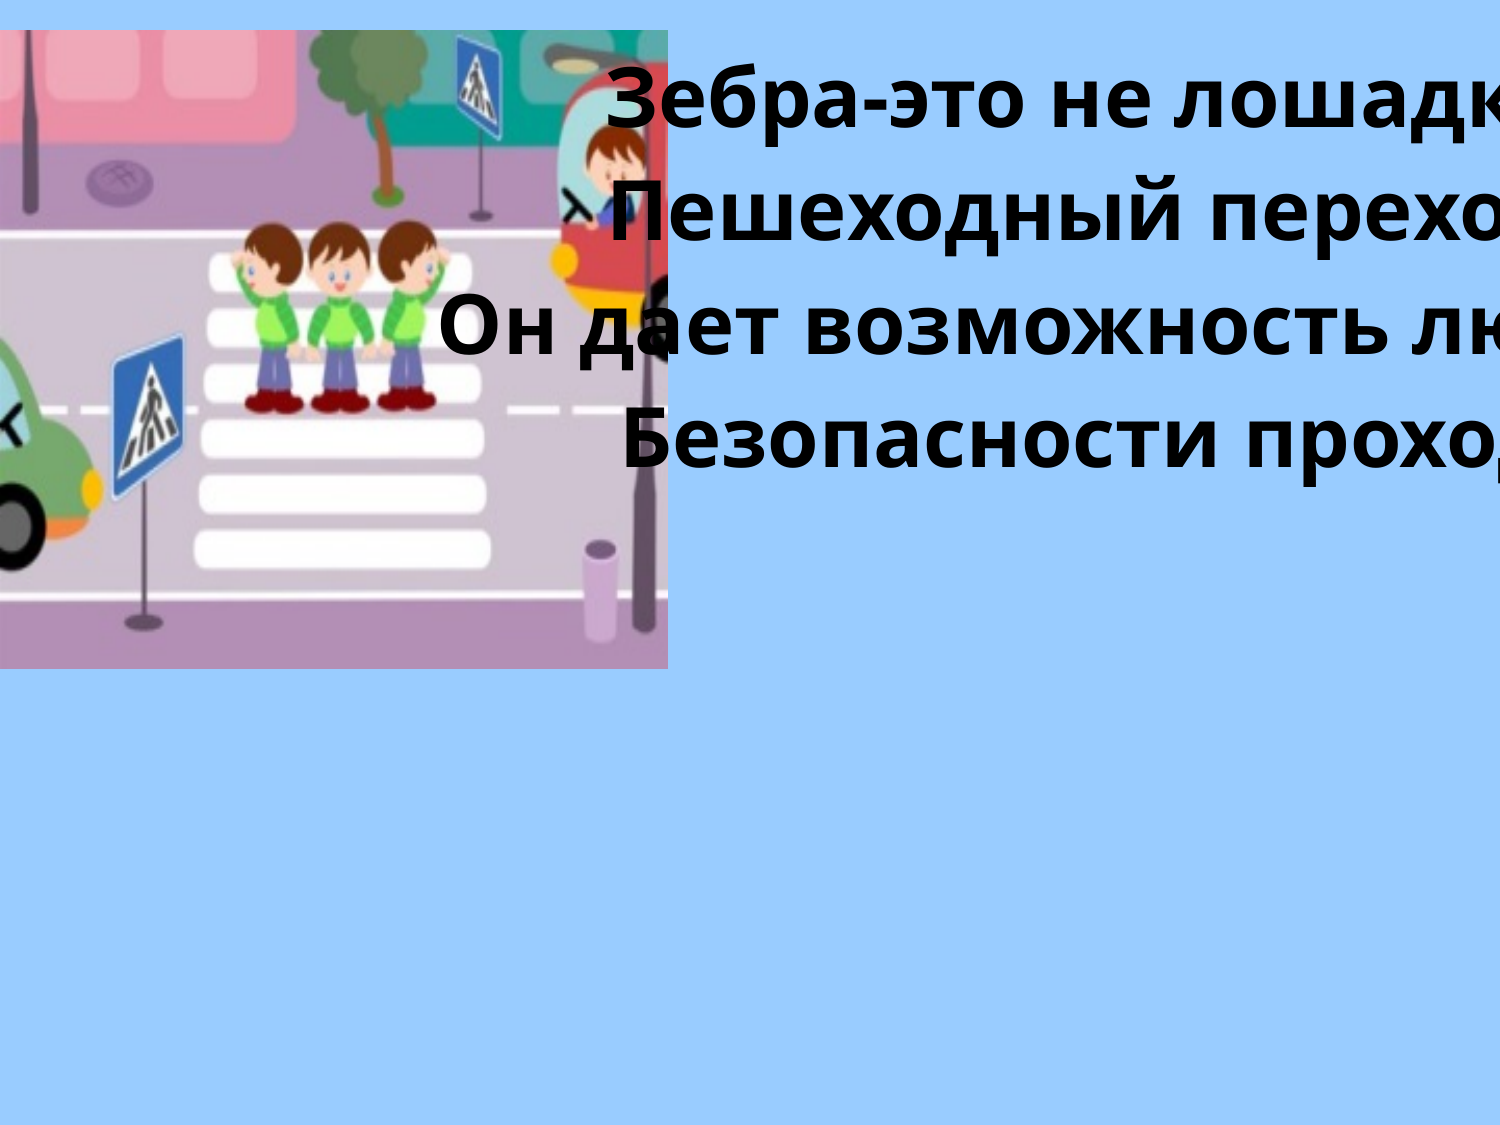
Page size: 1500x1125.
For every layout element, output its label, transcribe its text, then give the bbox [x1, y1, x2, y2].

text_box Зебра-это не лошадка, Пешеходный переход. Он дает возможность людям, Безопасности проход! [421, 30, 1500, 500]
picture [0, 30, 668, 669]
